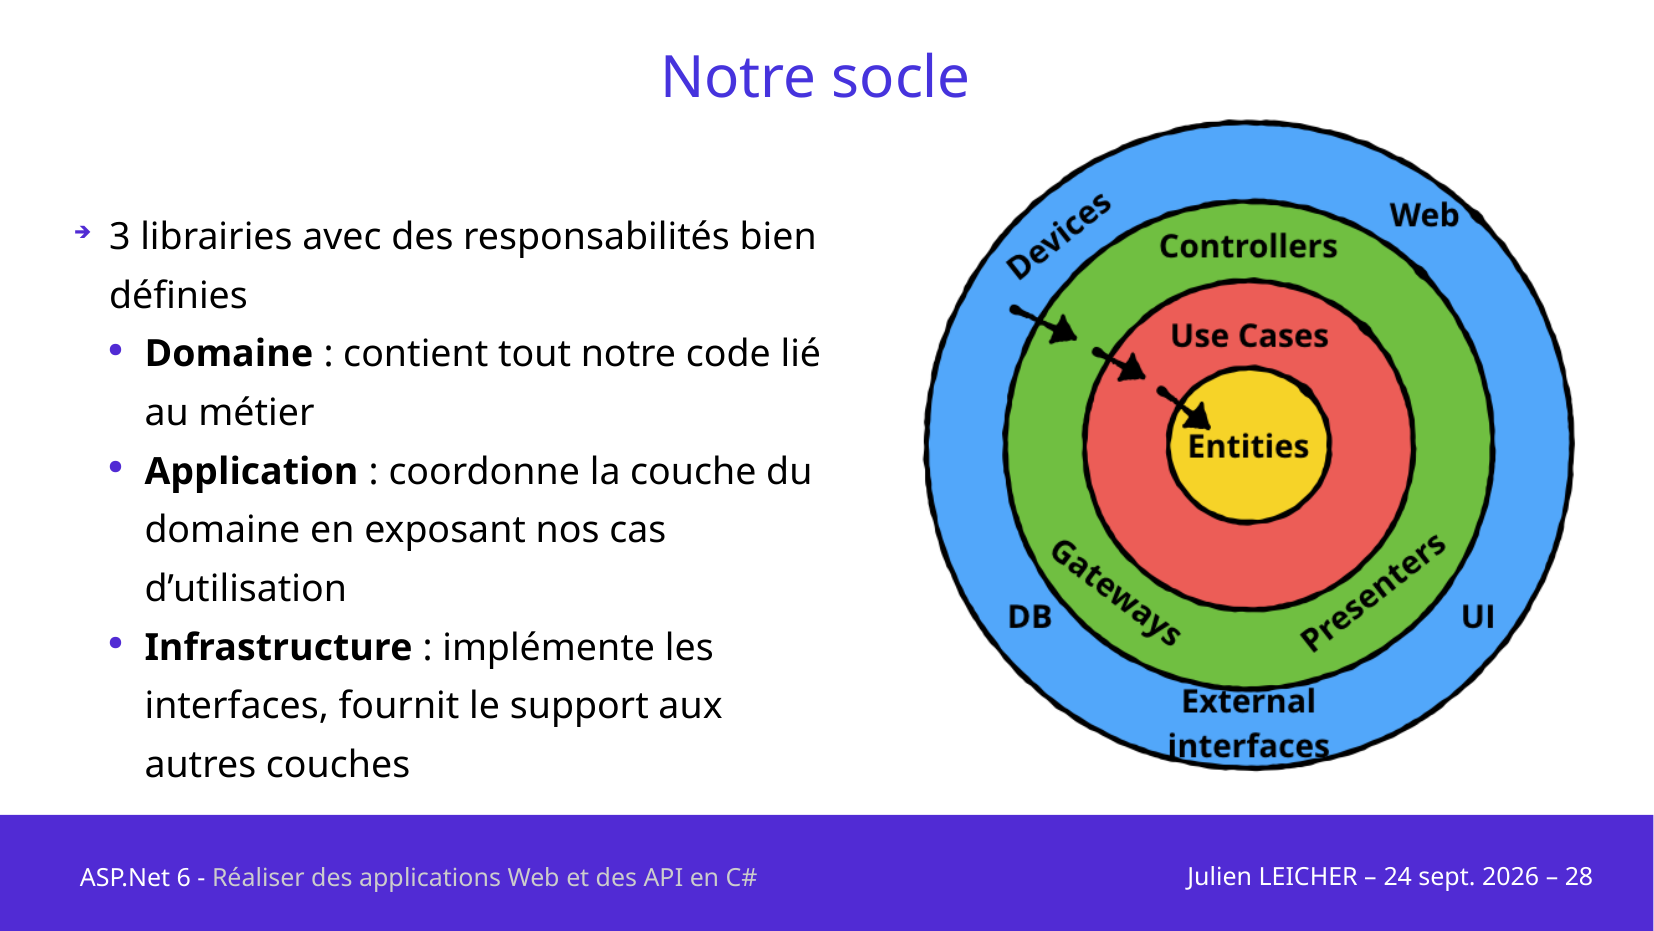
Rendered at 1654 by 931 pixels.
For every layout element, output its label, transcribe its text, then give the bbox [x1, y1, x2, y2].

text_box Notre socle [645, 27, 1009, 113]
text_box 3 librairies avec des responsabilités bien définies Domaine : contient tout notre code lié au métier Application : coordonne la couche du domaine en exposant nos cas d’utilisation Infrastructure : implémente les interfaces, fournit le support aux autres couches [59, 194, 839, 730]
text_box Julien LEICHER – 1 mars 2022 – 27 [0, 814, 1654, 931]
text_box ASP.Net 6 - Réaliser des applications Web et des API en C# [64, 852, 798, 898]
picture [755, 76, 1654, 814]
